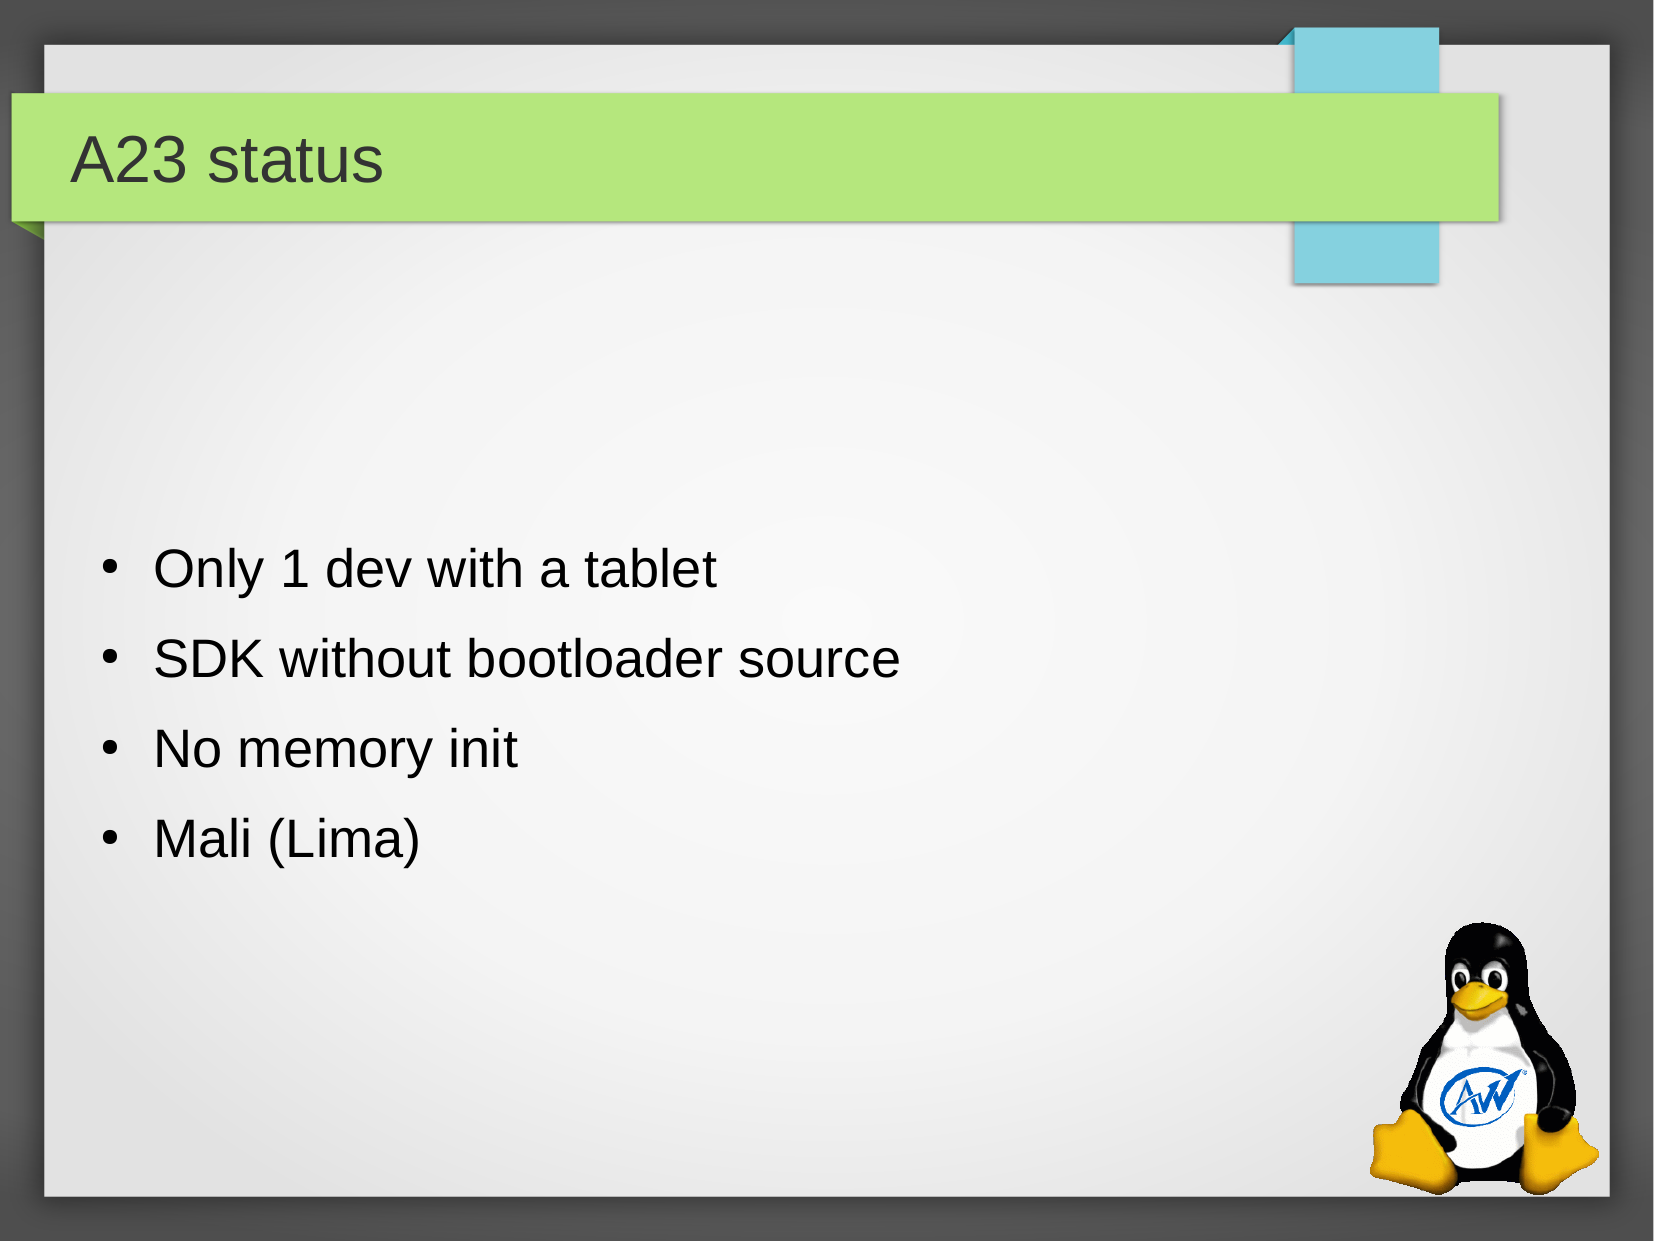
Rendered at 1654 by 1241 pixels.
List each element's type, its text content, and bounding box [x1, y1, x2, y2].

list Only 1 dev with a tablet SDK without bootloader source No memory init Mali (Lima) [82, 343, 1538, 1063]
picture [0, 0, 1654, 1241]
title A23 status [70, 106, 1229, 213]
